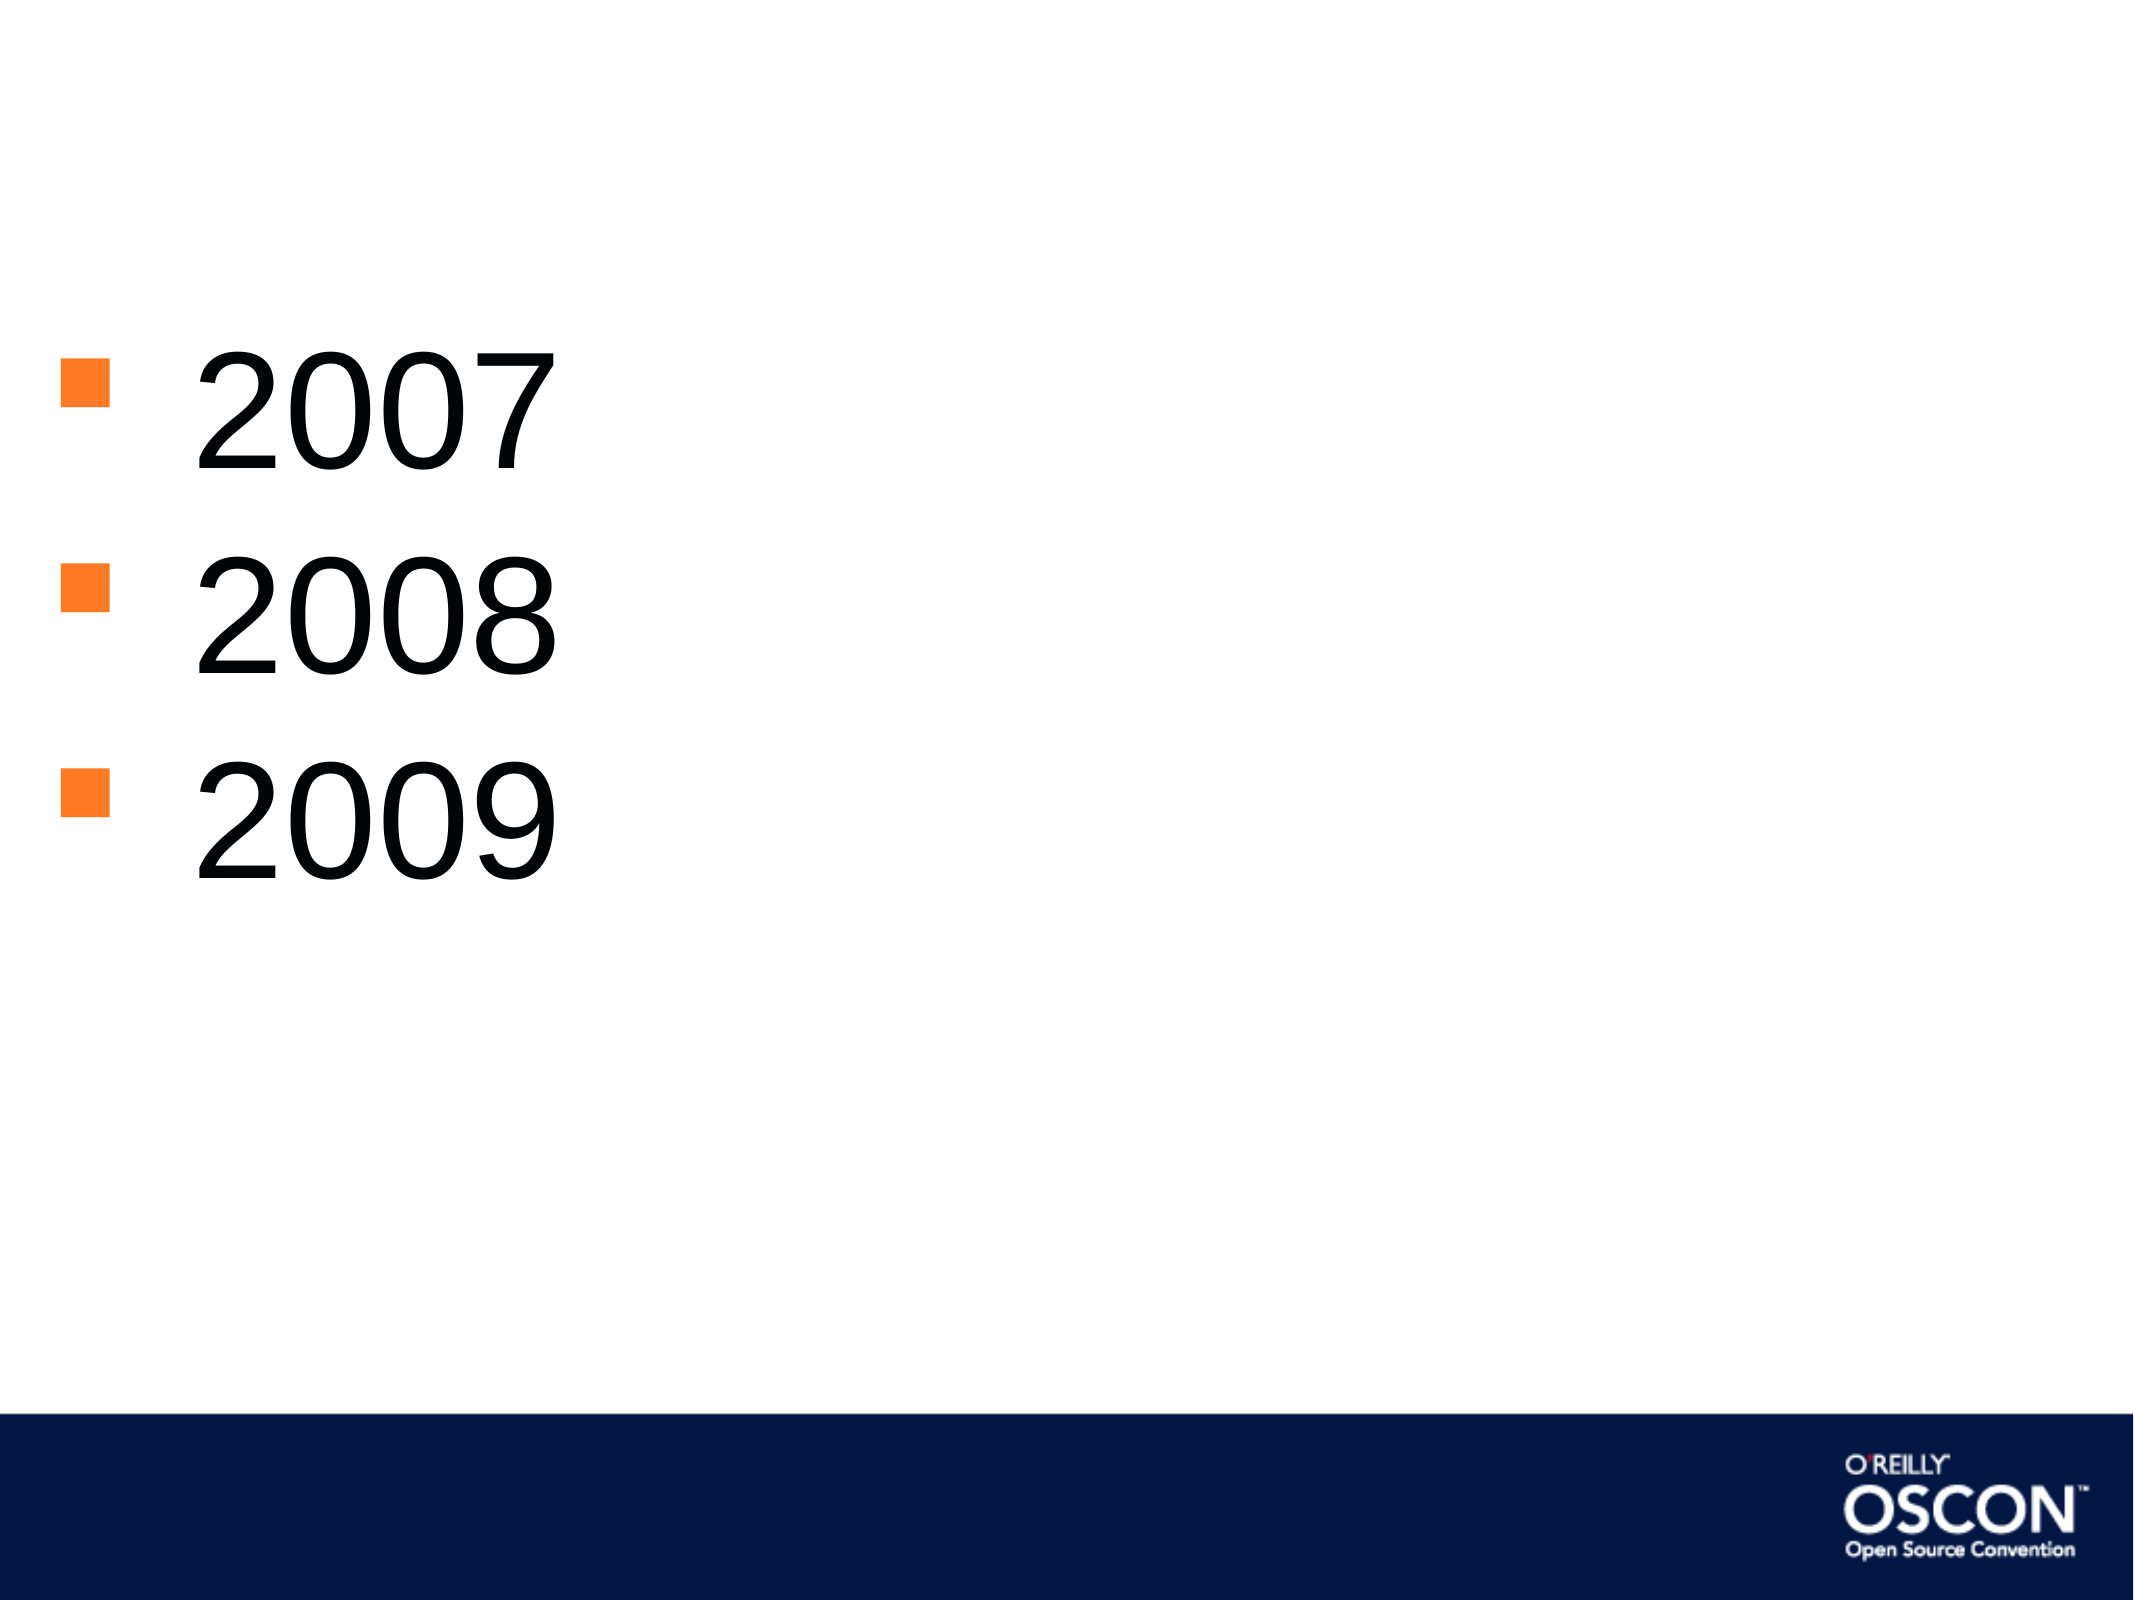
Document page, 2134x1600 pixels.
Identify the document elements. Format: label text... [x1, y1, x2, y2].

picture [0, 0, 2134, 1600]
subtitle 2007 2008 2009 [41, 95, 2094, 1323]
